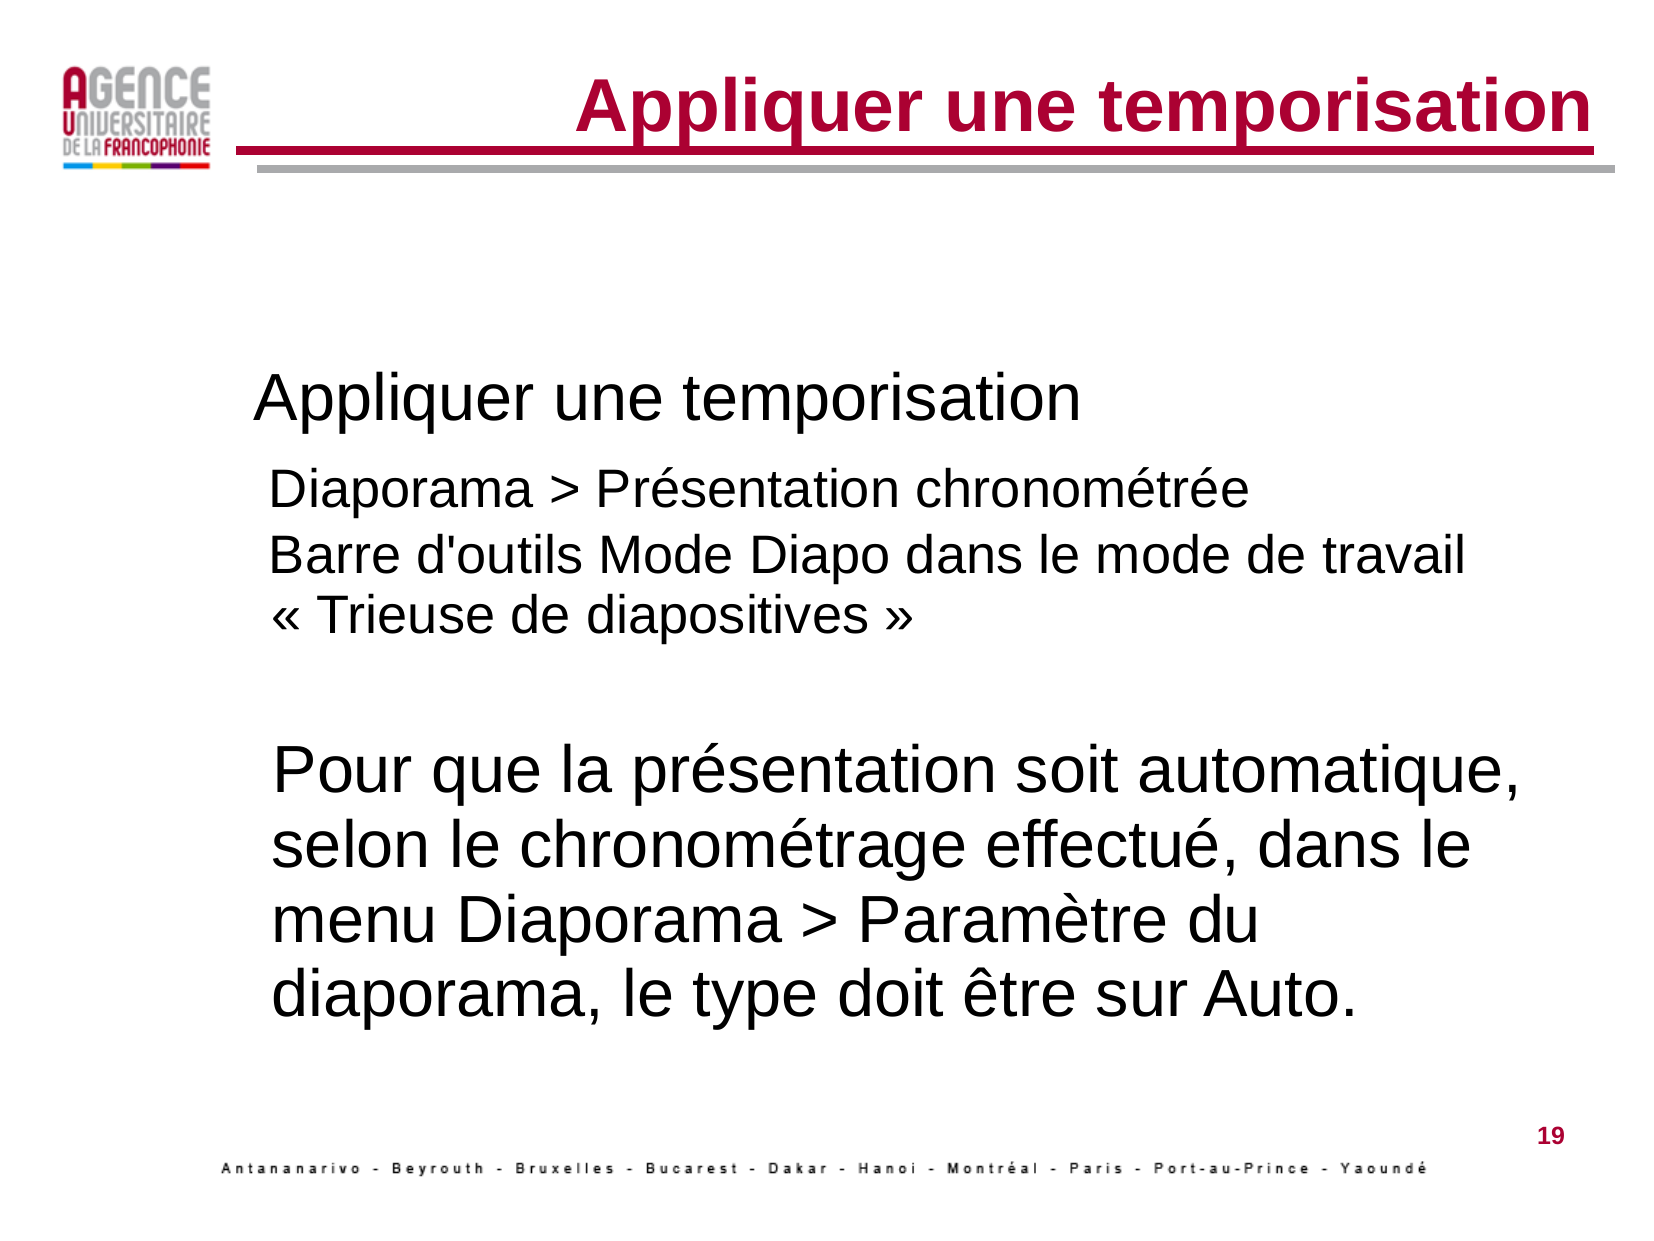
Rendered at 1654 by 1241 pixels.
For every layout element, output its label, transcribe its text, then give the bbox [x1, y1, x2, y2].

subtitle Appliquer une temporisation Diaporama > Présentation chronométrée Barre d'outils Mode Diapo dans le mode de travail « Trieuse de diapositives » Pour que la présentation soit automatique, selon le chronométrage effectué, dans le menu Diaporama > Paramètre du diaporama, le type doit être sur Auto. [236, 248, 1595, 1142]
title Appliquer une temporisation [236, 63, 1595, 148]
picture [29, 29, 1625, 1241]
